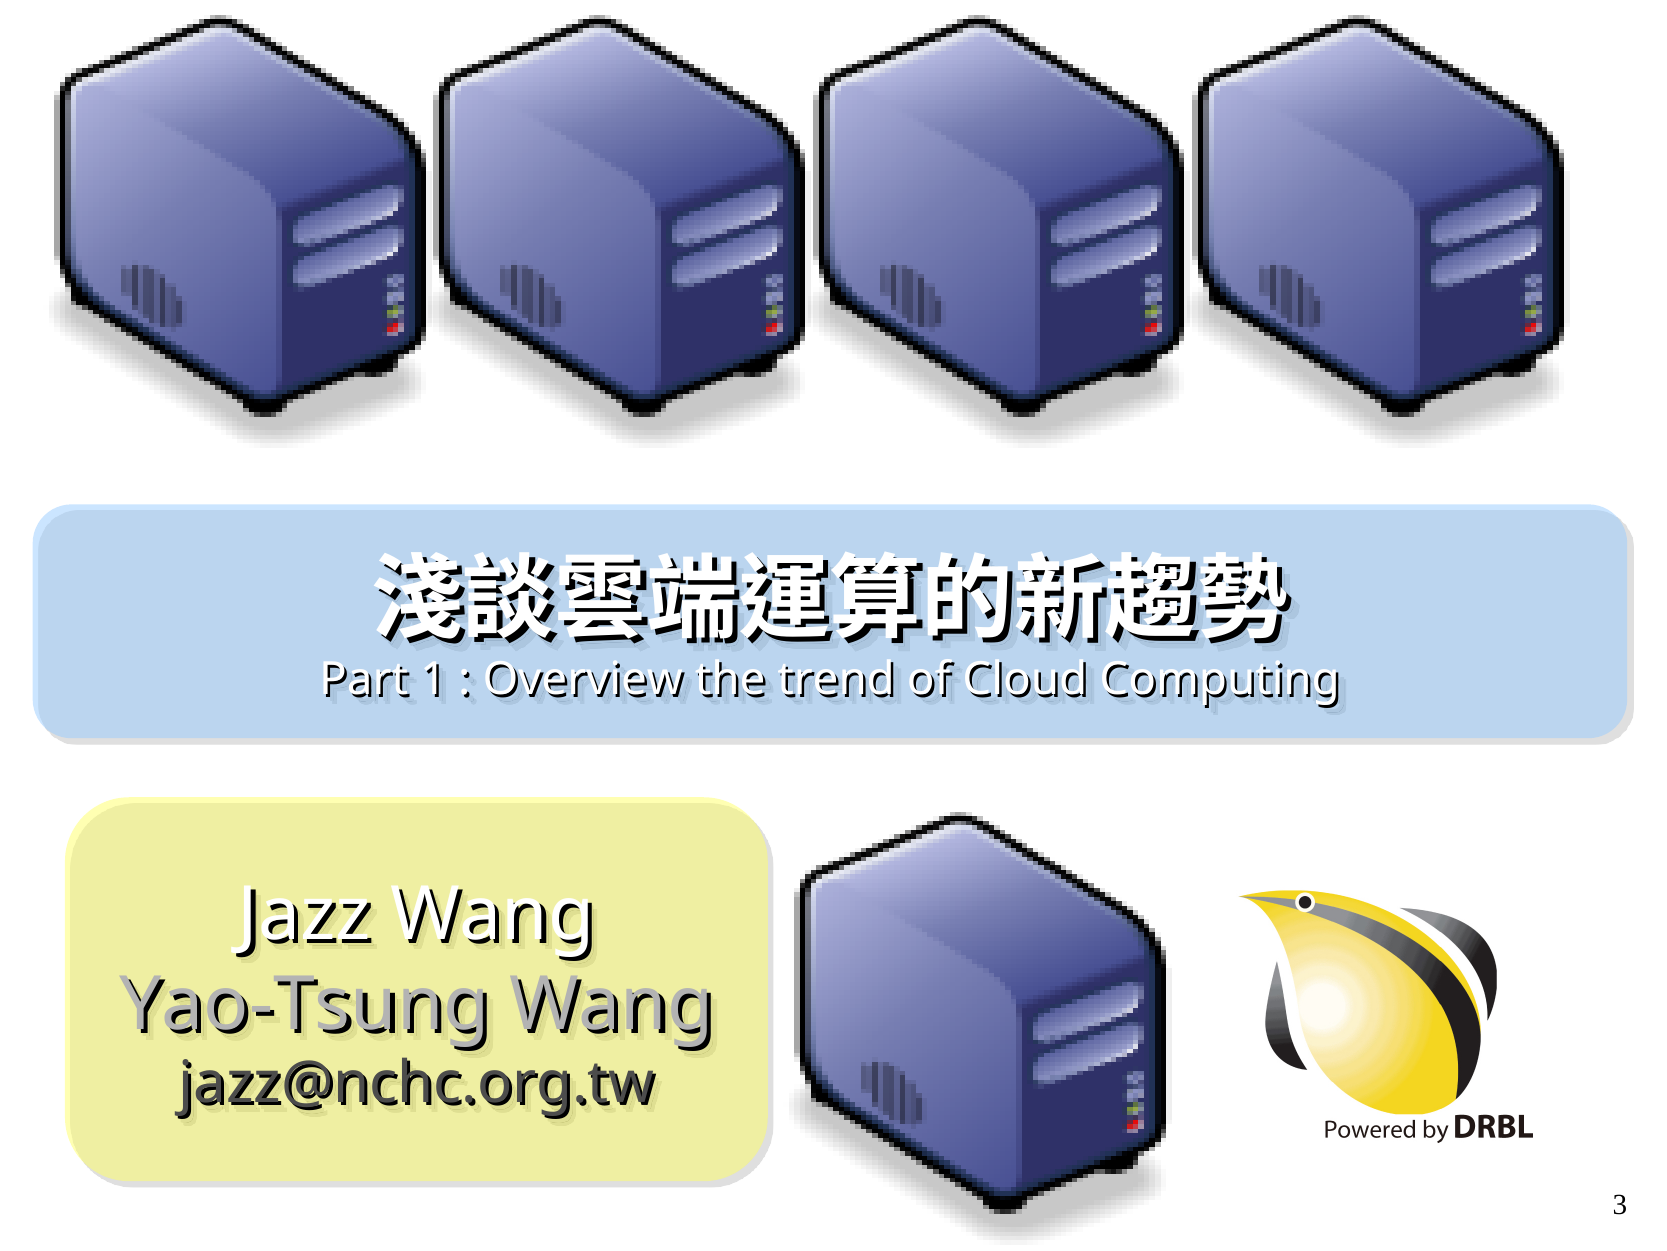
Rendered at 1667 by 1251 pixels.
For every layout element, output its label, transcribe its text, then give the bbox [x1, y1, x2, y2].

text_box 淺談雲端運算的新趨勢 Part 1 : Overview the trend of Cloud Computing [32, 504, 1628, 739]
text_box Jazz Wang Yao-Tsung Wang jazz@nchc.org.tw [64, 797, 767, 1182]
picture [767, 799, 1211, 1249]
picture [27, 2, 1609, 502]
picture [1224, 874, 1548, 1152]
